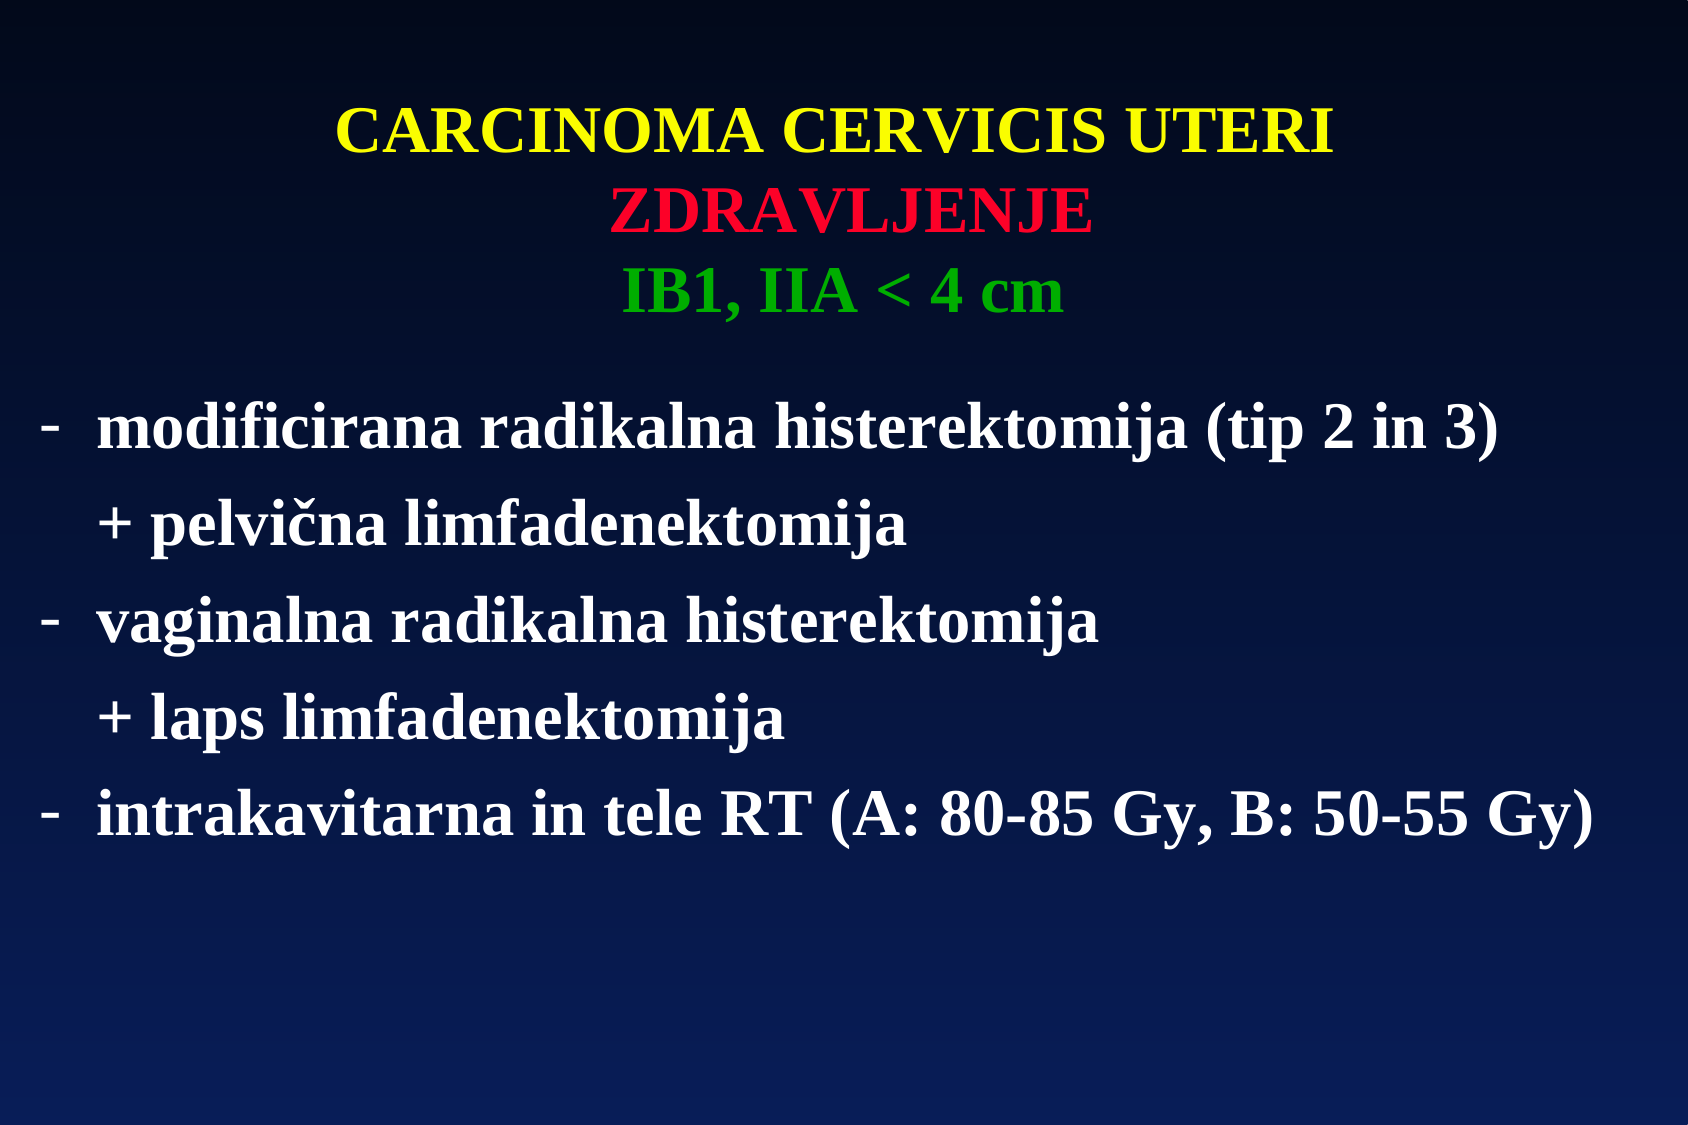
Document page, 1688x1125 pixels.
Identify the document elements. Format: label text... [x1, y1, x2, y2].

title CARCINOMA CERVICIS UTERI ZDRAVLJENJE IB1, IIA < 4 cm [0, 49, 1688, 363]
list modificirana radikalna histerektomija (tip 2 in 3) + pelvična limfadenektomija vaginalna radikalna histerektomija + laps limfadenektomija intrakavitarna in tele RT (A: 80-85 Gy, B: 50-55 Gy) [24, 375, 1663, 888]
